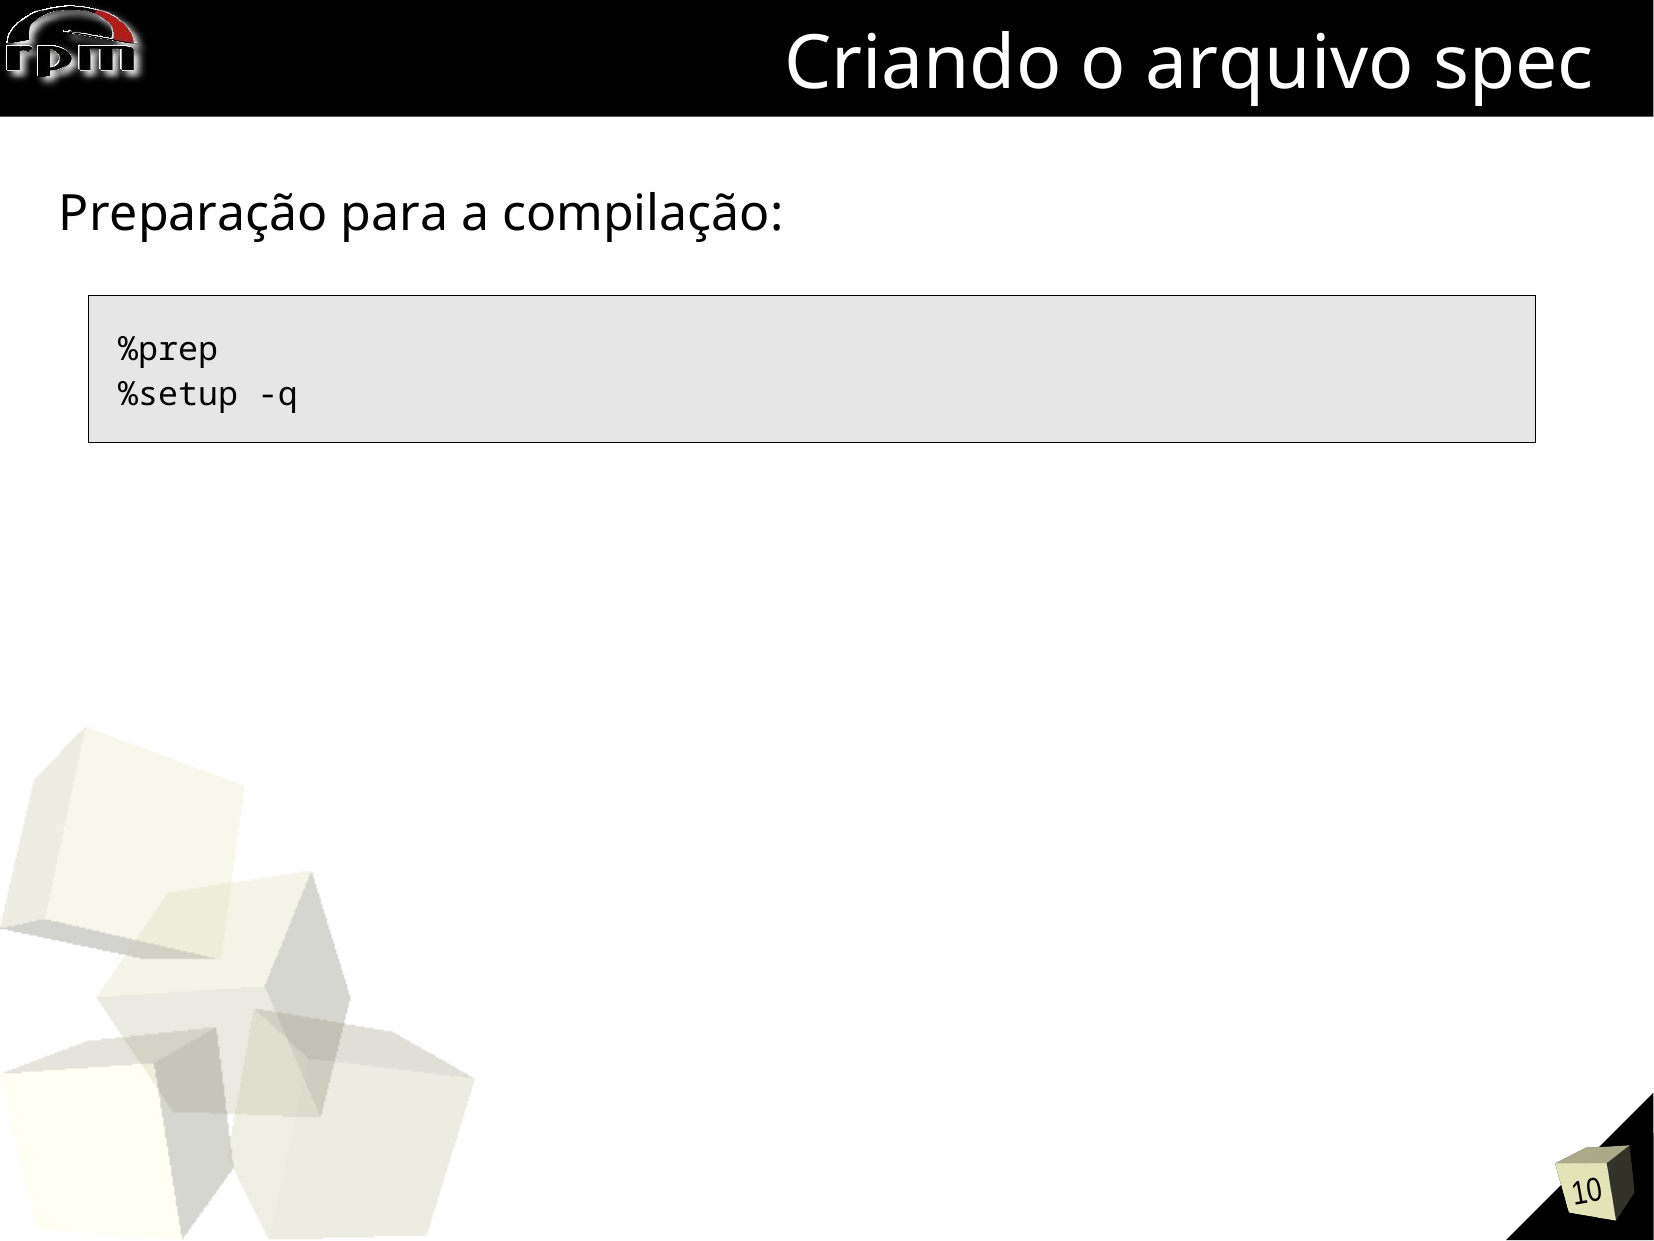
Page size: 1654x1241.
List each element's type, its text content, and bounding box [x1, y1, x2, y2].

text_box %prep %setup -q [118, 324, 1506, 798]
picture [0, 0, 118, 89]
picture [0, 726, 477, 1241]
text_box [88, 295, 1536, 443]
title Criando o arquivo spec [118, 0, 1595, 119]
text_box Preparação para a compilação: [59, 177, 754, 238]
